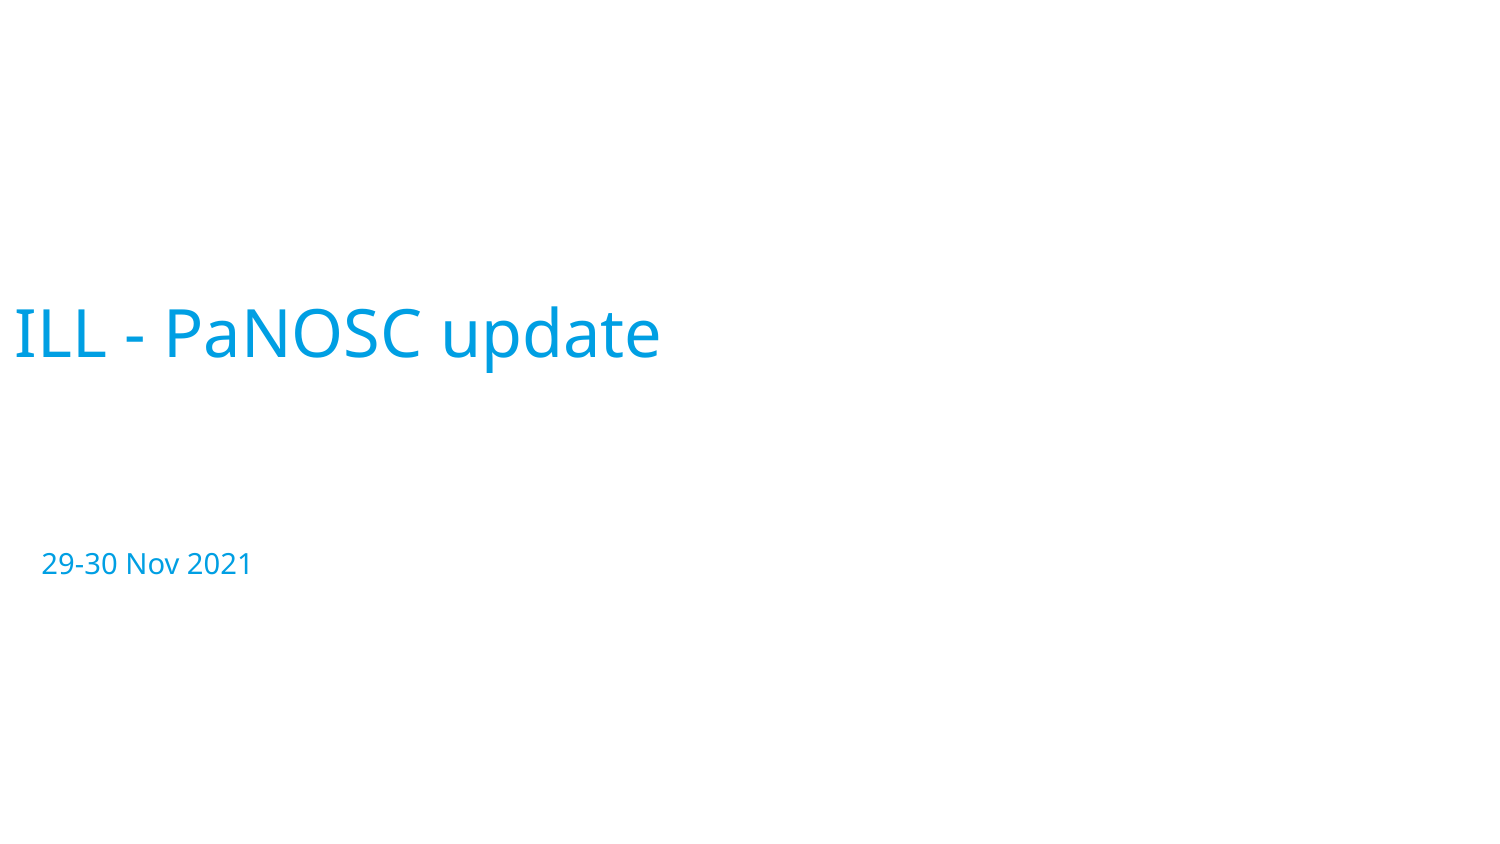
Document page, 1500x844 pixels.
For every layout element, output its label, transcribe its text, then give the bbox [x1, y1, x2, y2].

list ILL - PaNOSC update [0, 283, 1500, 504]
subtitle 29-30 Nov 2021 [41, 545, 1465, 581]
